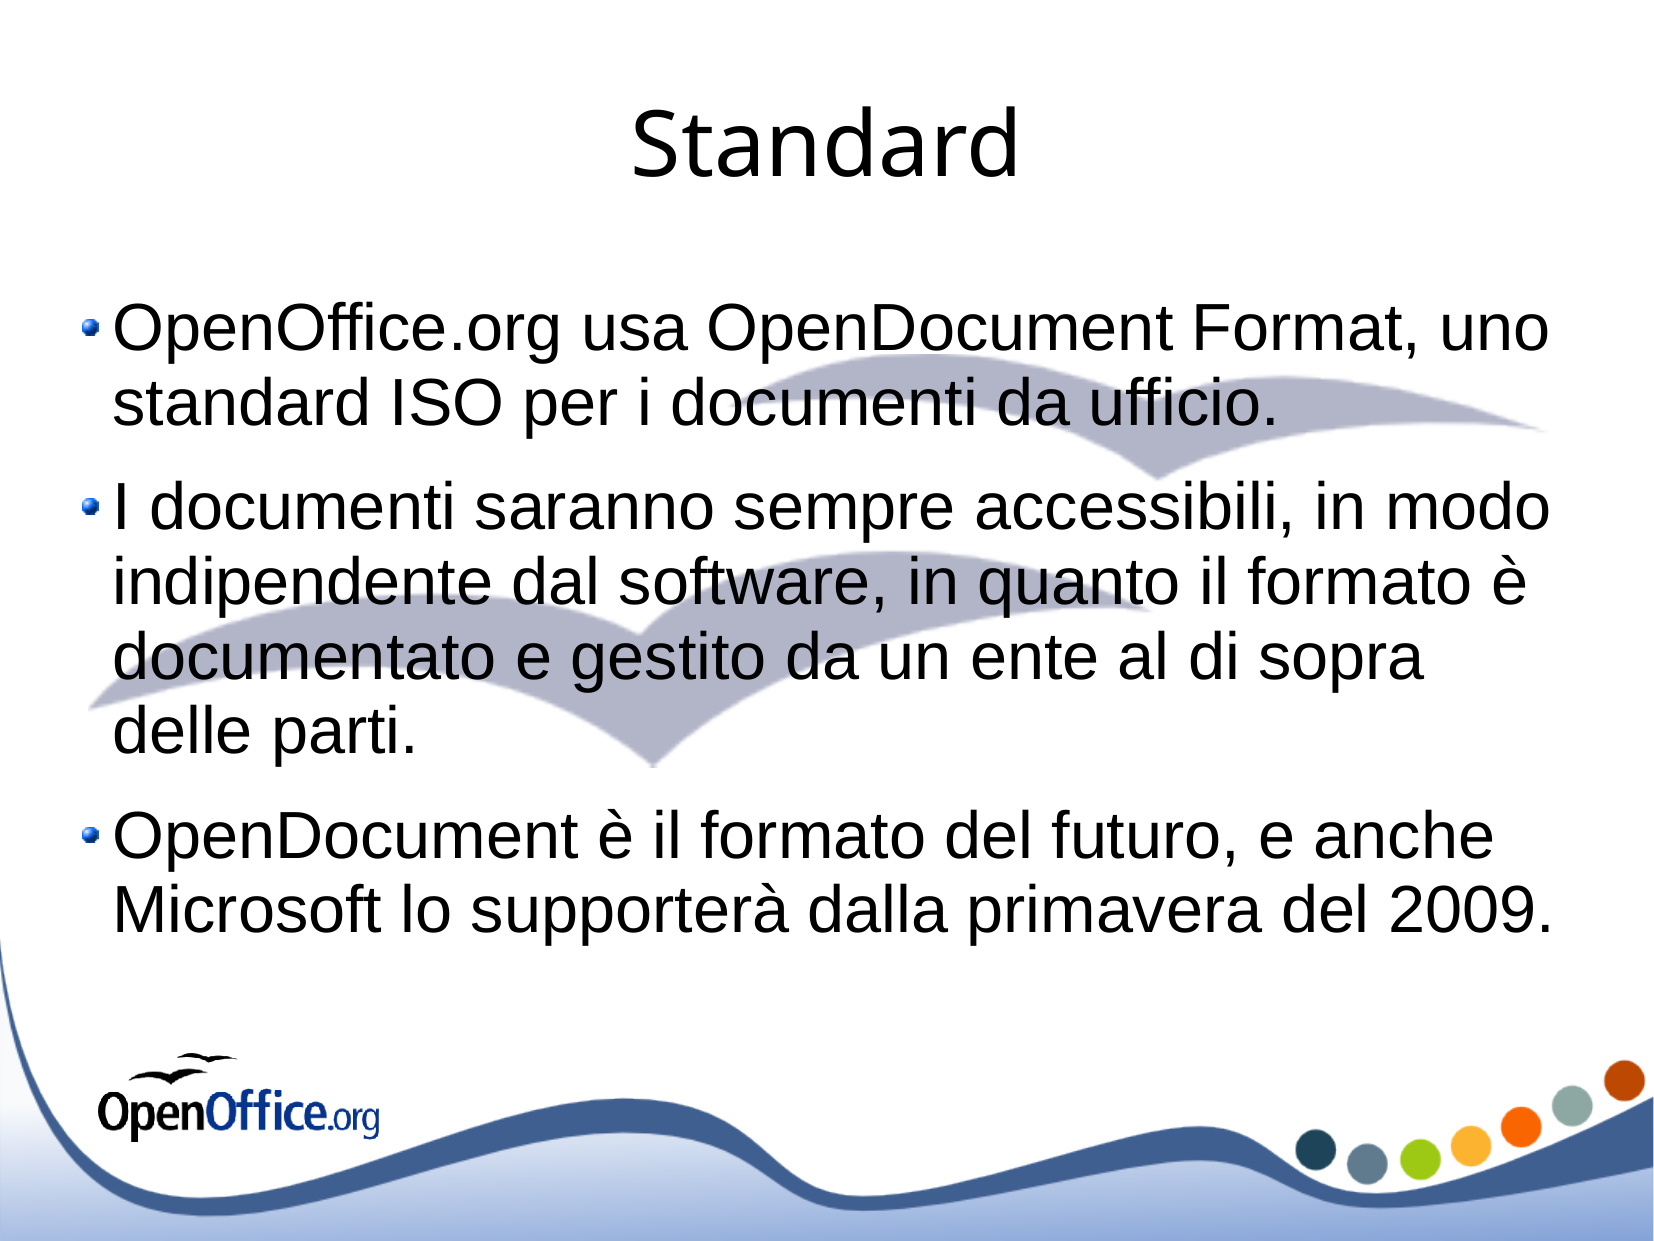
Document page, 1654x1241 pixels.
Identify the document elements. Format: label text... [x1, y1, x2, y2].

title Standard [82, 37, 1571, 245]
list OpenOffice.org usa OpenDocument Format, uno standard ISO per i documenti da ufficio. I documenti saranno sempre accessibili, in modo indipendente dal software, in quanto il formato è documentato e gestito da un ente al di sopra delle parti. OpenDocument è il formato del futuro, e anche Microsoft lo supporterà dalla primavera del 2009. [82, 290, 1571, 1109]
picture [0, 938, 1654, 1241]
